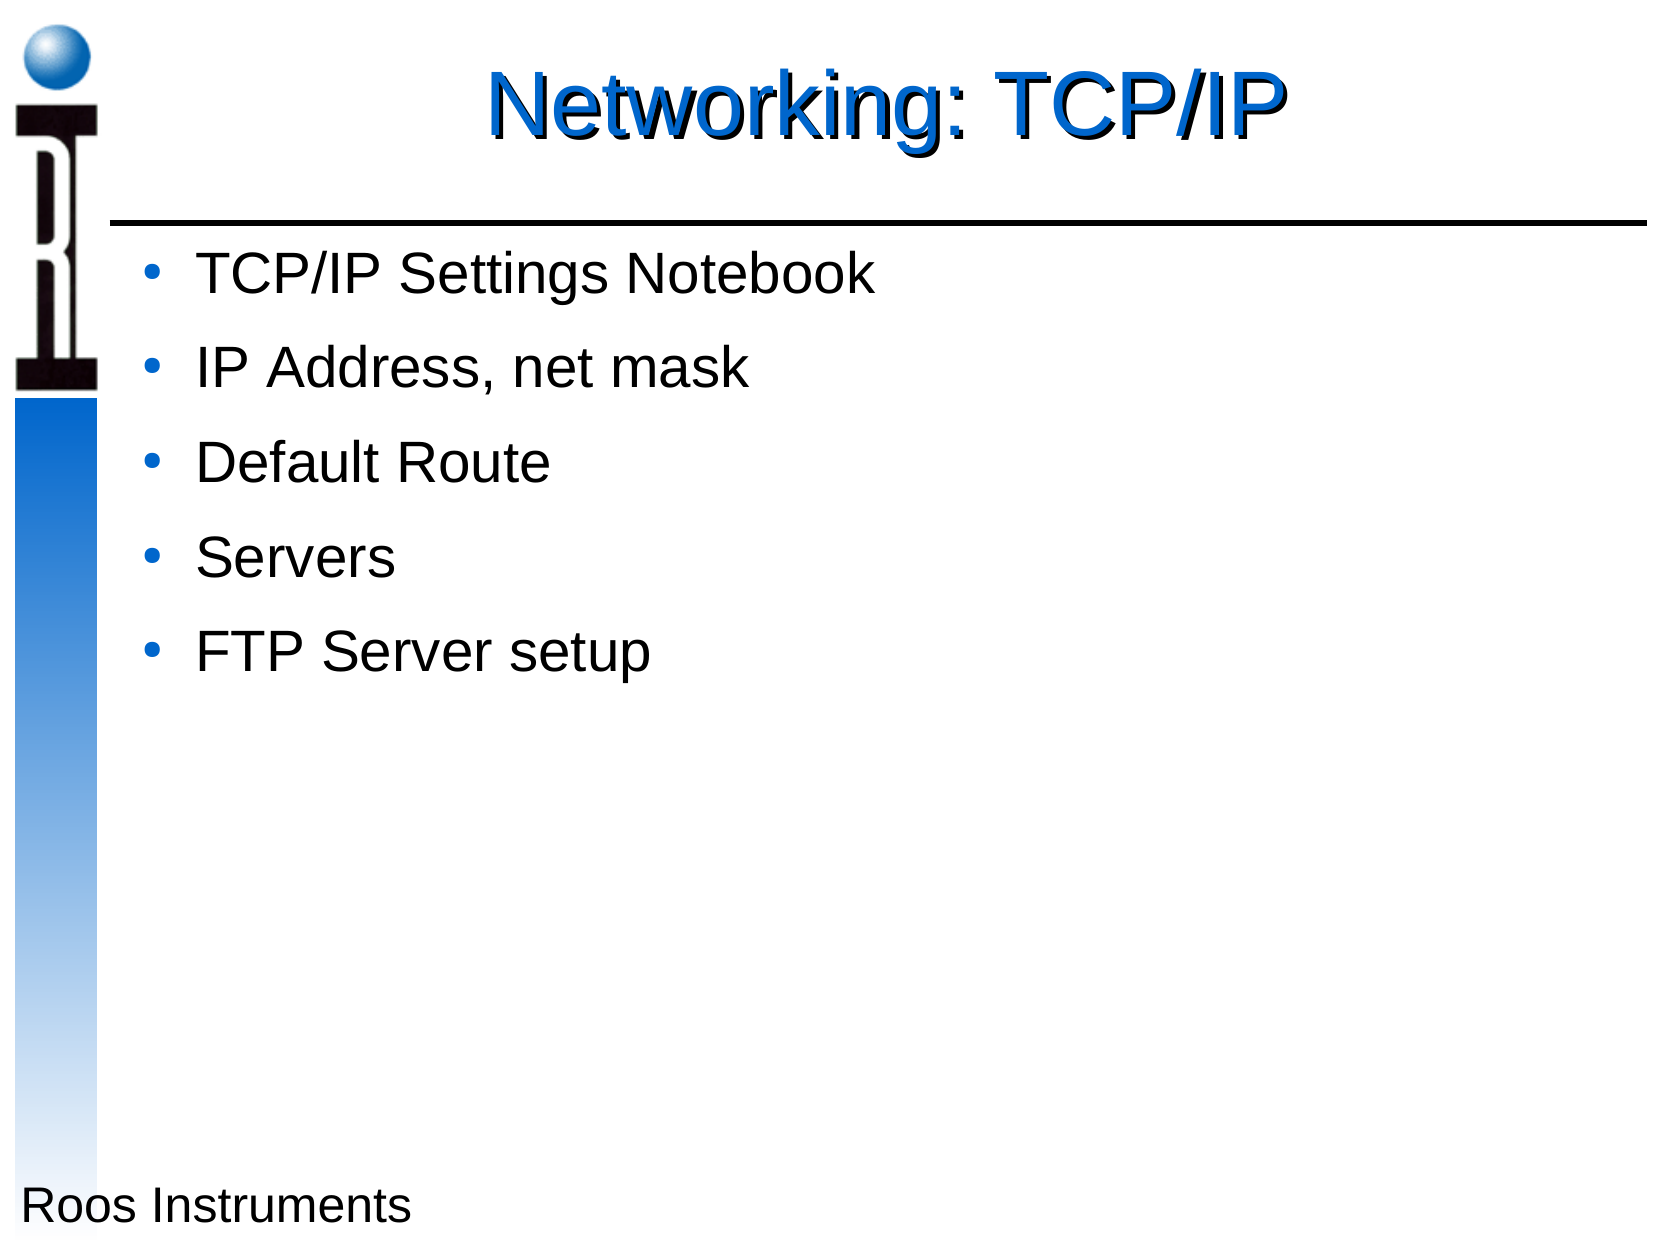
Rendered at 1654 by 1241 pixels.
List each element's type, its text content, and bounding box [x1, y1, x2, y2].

picture [11, 20, 103, 398]
title Networking: TCP/IP [121, 0, 1654, 208]
list TCP/IP Settings Notebook IP Address, net mask Default Route Servers FTP Server setup [124, 240, 1654, 1109]
